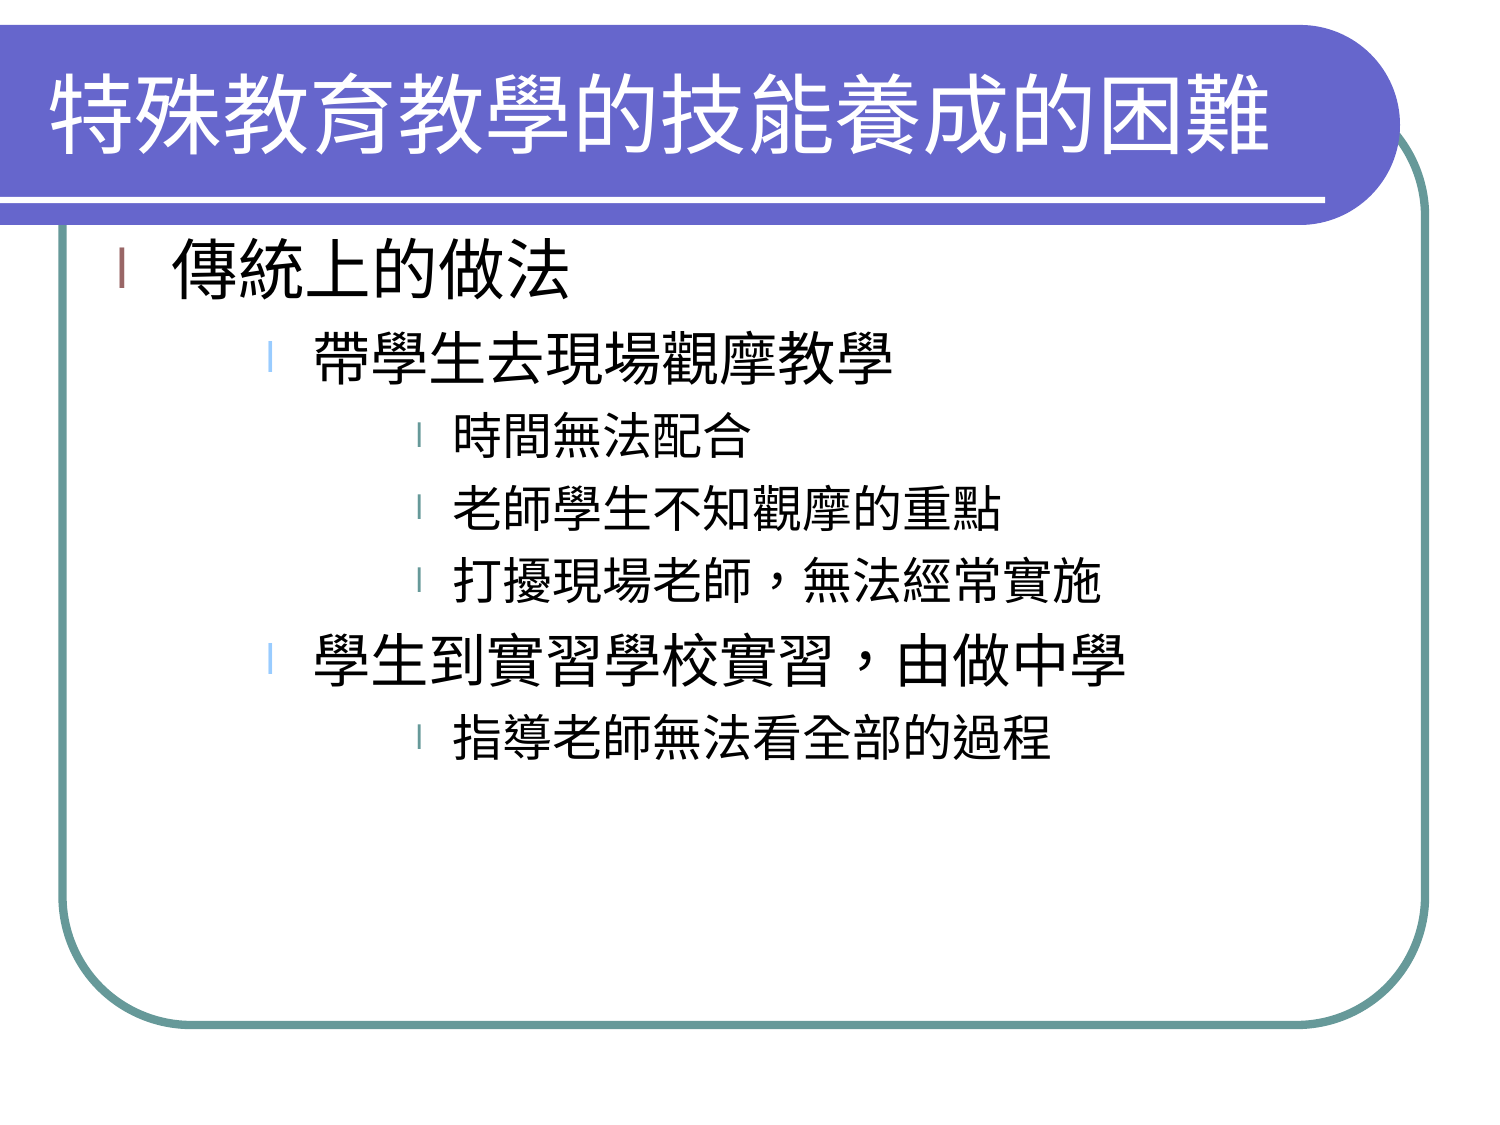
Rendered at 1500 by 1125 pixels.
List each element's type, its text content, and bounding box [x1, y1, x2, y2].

list 傳統上的做法 帶學生去現場觀摩教學 時間無法配合 老師學生不知觀摩的重點 打擾現場老師，無法經常實施 學生到實習學校實習，由做中學 指導老師無法看全部的過程 [100, 220, 1401, 946]
title 特殊教育教學的技能養成的困難 [32, 37, 1347, 188]
